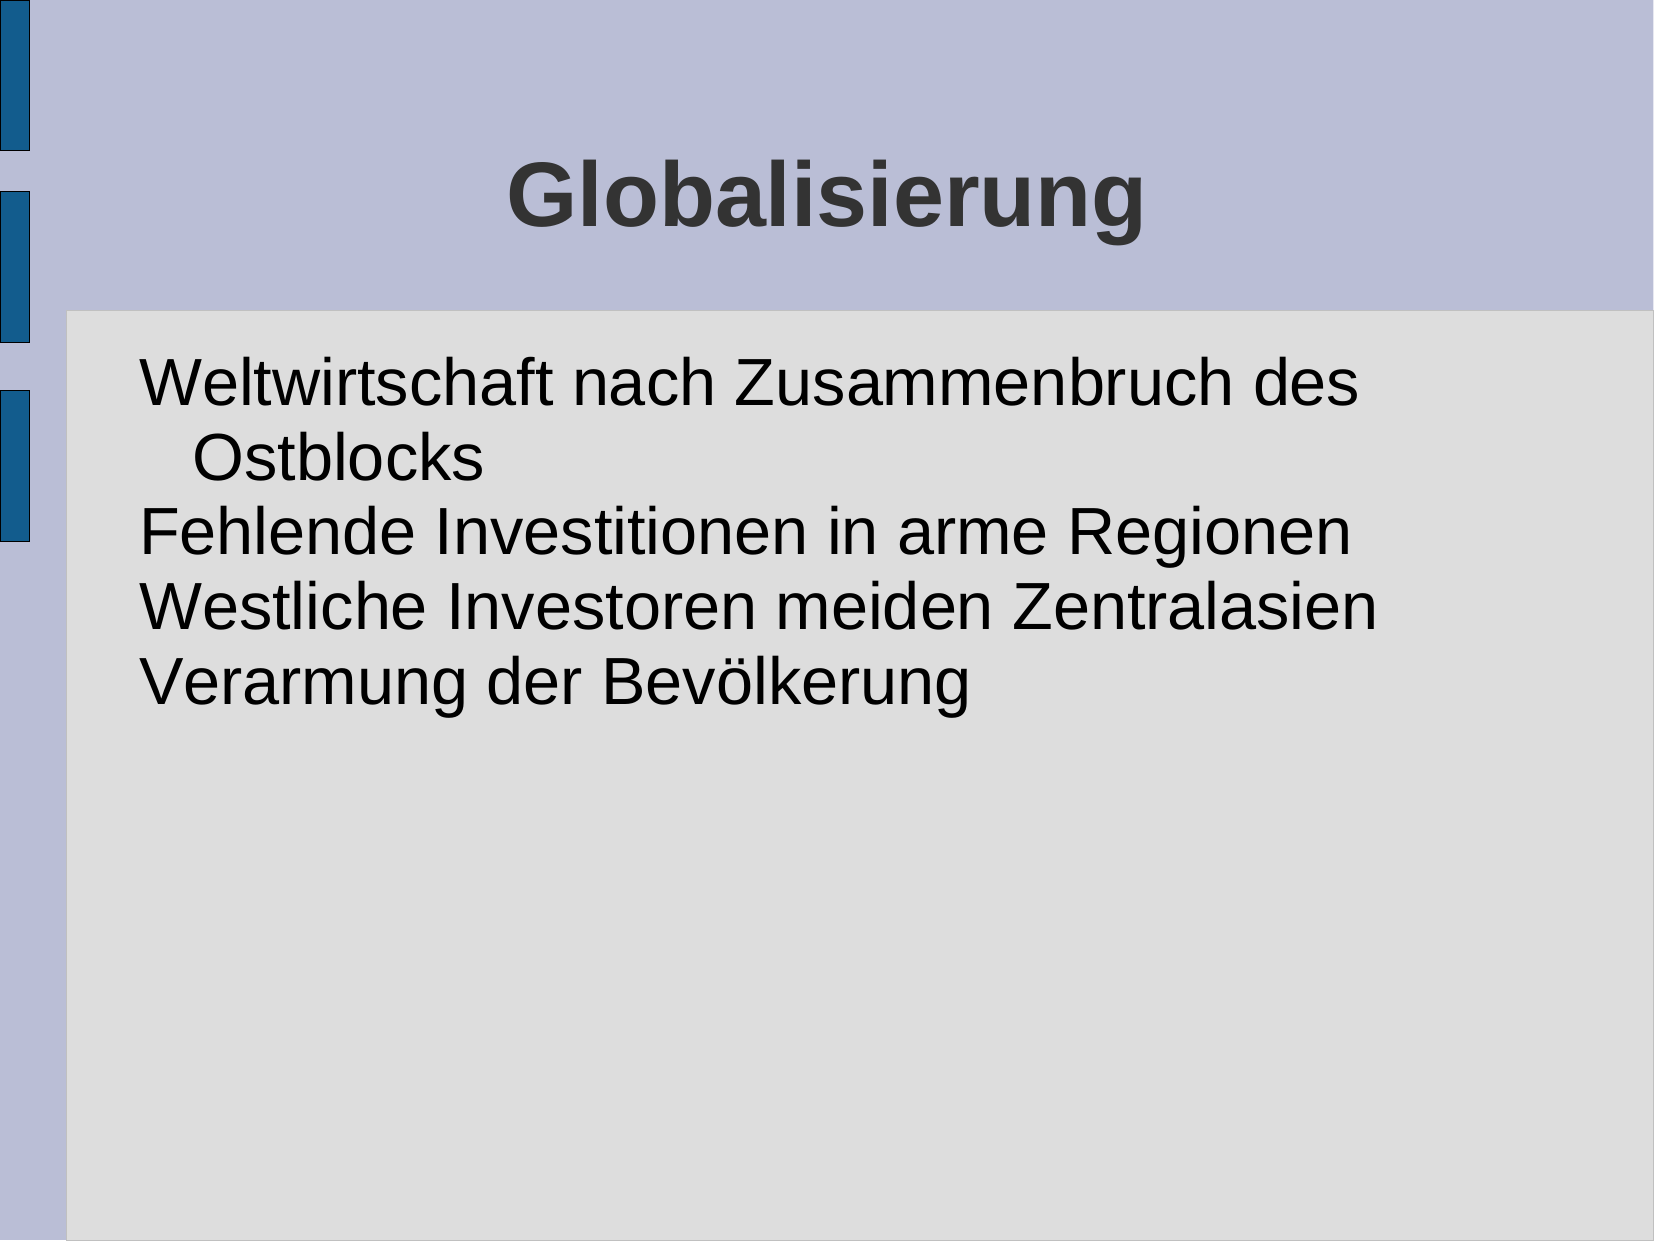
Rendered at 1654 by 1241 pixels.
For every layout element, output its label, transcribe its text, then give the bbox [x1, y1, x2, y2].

list Weltwirtschaft nach Zusammenbruch des Ostblocks Fehlende Investitionen in arme Regionen Westliche Investoren meiden Zentralasien Verarmung der Bevölkerung [121, 344, 1534, 1127]
title Globalisierung [121, 91, 1534, 299]
